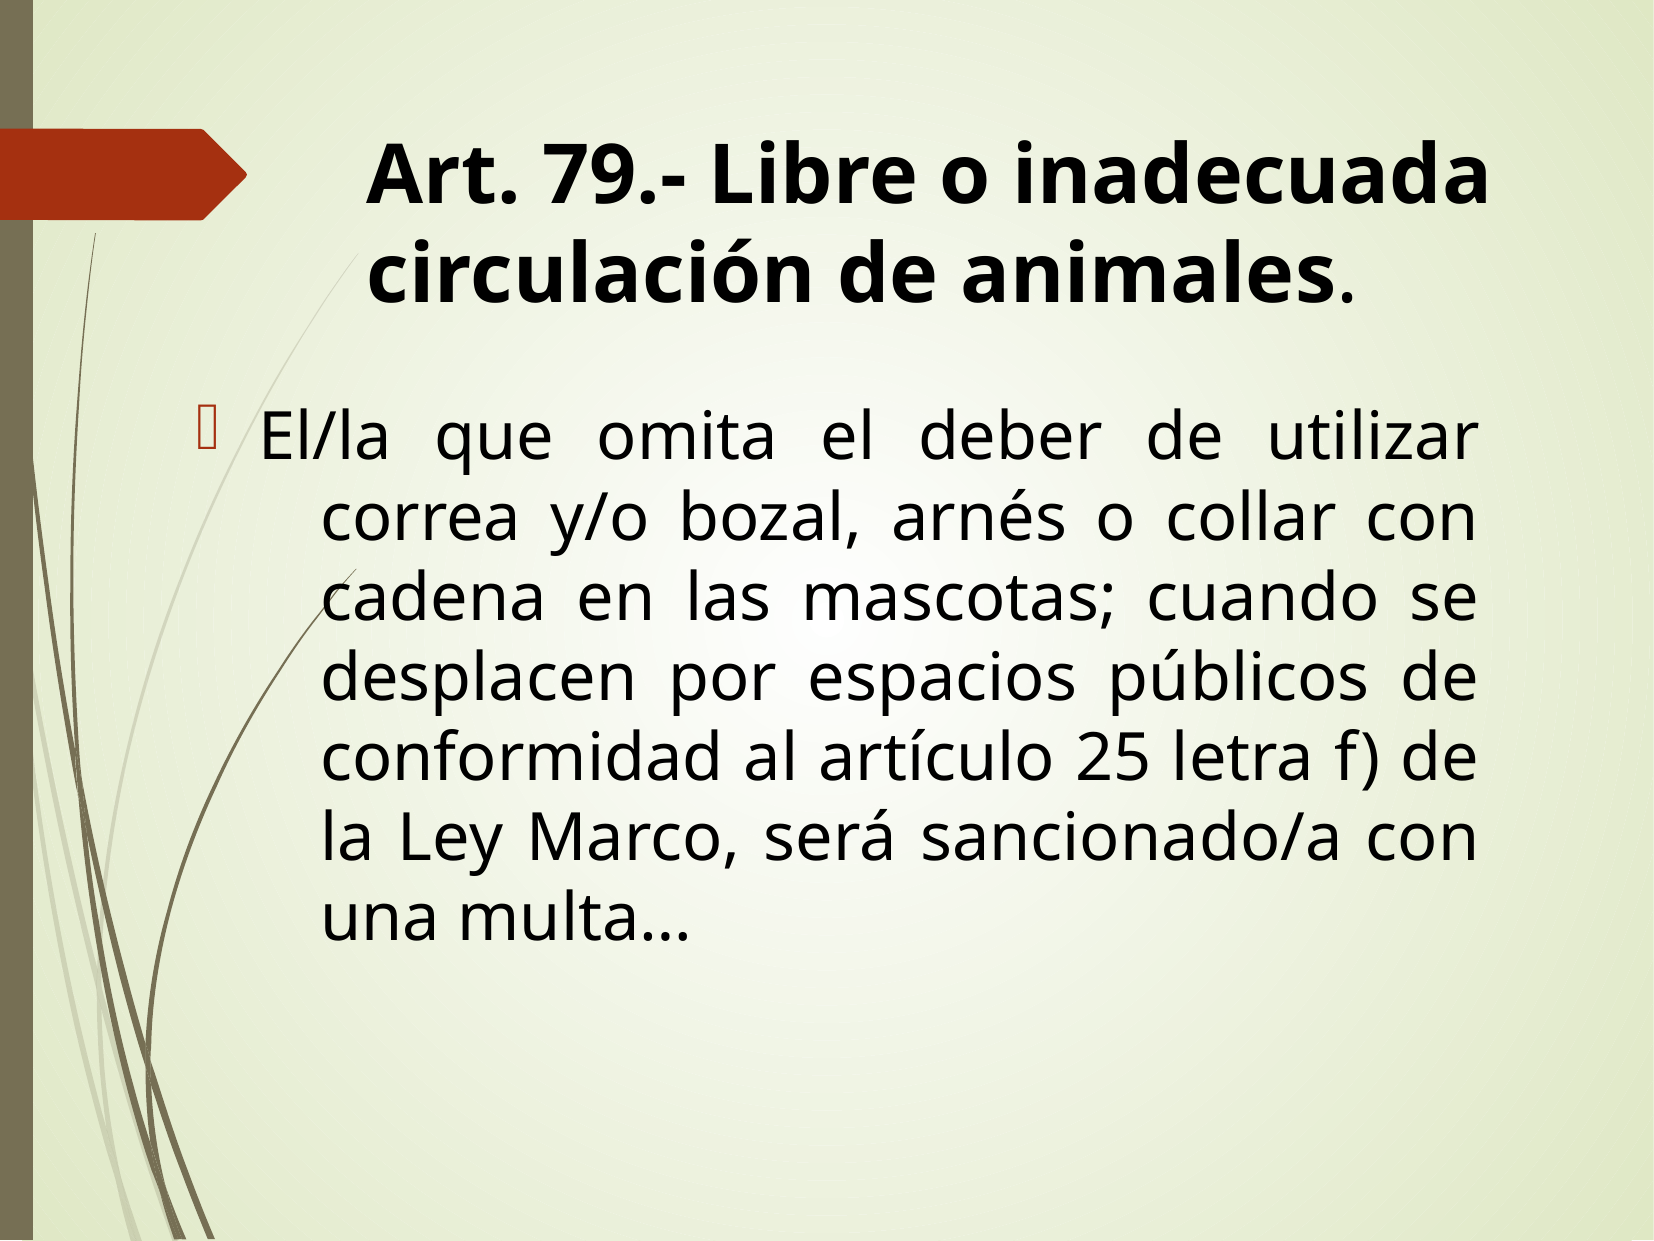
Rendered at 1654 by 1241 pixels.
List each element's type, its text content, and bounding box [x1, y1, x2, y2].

title Art. 79.- Libre o inadecuada circulación de animales. [351, 112, 1544, 345]
list El/la que omita el deber de utilizar correa y/o bozal, arnés o collar con cadena en las mascotas; cuando se desplacen por espacios públicos de conformidad al artículo 25 letra f) de la Ley Marco, será sancionado/a con una multa… [181, 385, 1544, 1127]
